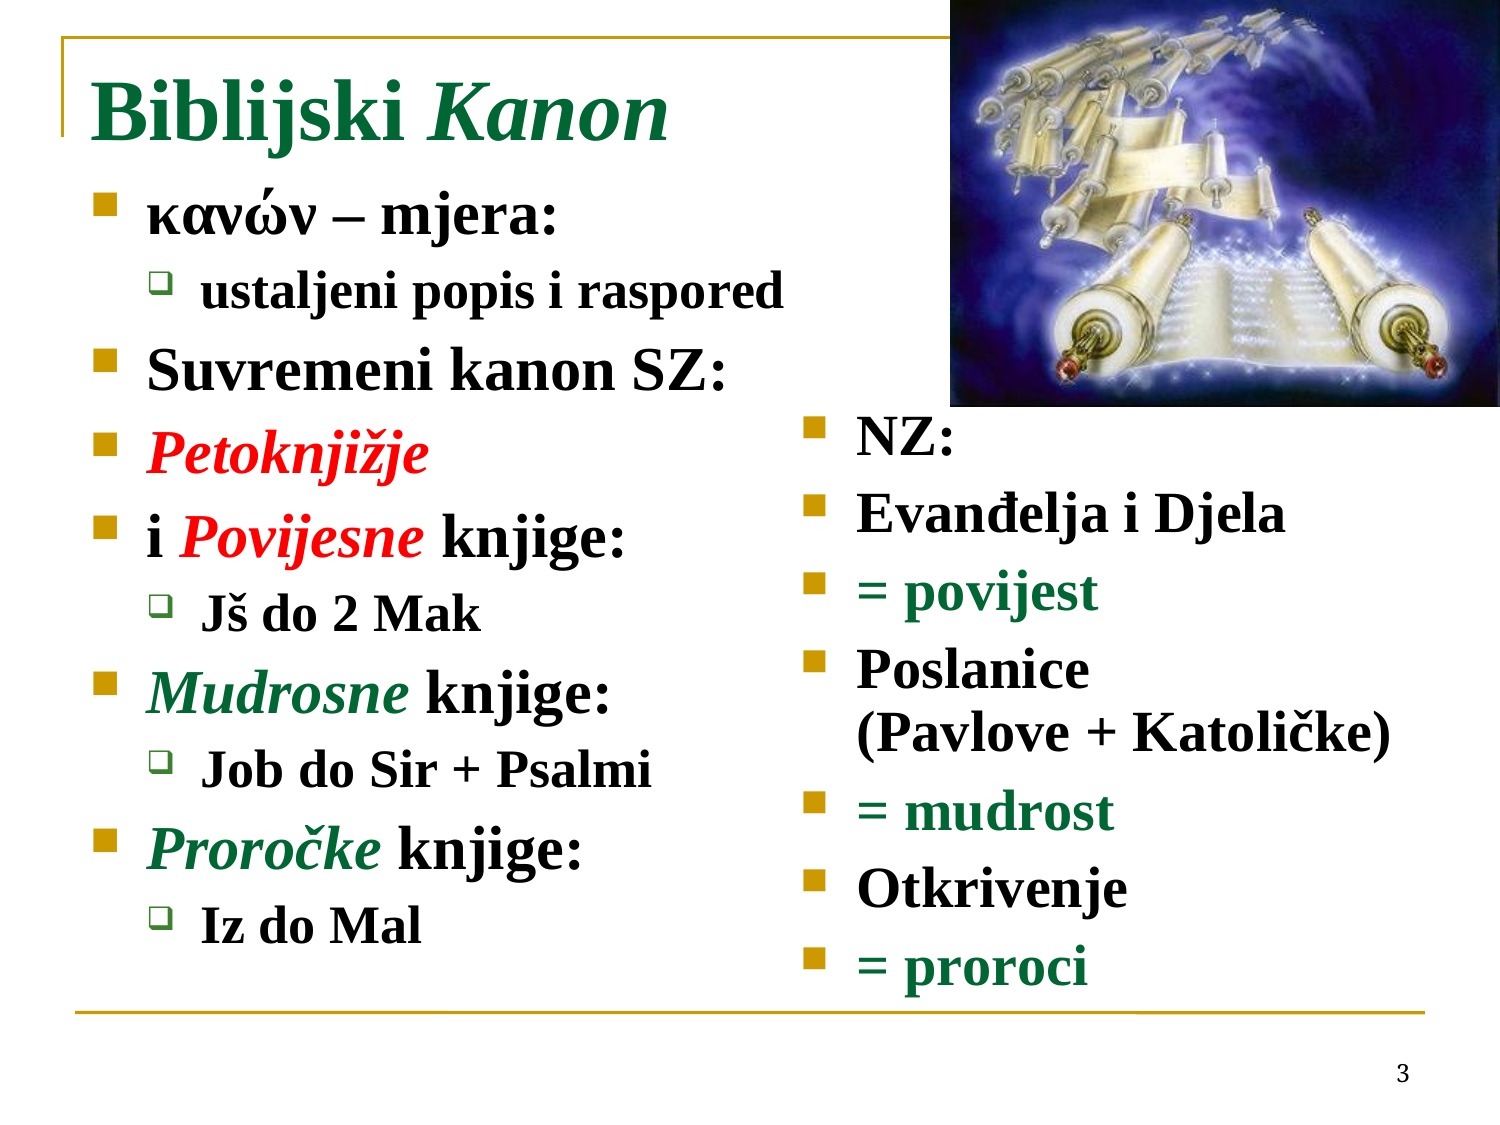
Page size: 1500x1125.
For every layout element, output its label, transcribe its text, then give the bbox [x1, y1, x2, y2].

text_box κανών – mjera: ustaljeni popis i raspored Suvremeni kanon SZ: Petoknjižje i Povijesne knjige: Jš do 2 Mak Mudrosne knjige: Job do Sir + Psalmi Proročke knjige: Iz do Mal [75, 172, 904, 1006]
text_box <number> [1074, 1024, 1426, 1100]
text_box Biblijski Kanon [75, 45, 950, 233]
picture [950, 0, 1500, 407]
text_box NZ: Evanđelja i Djela = povijest Poslanice (Pavlove + Katoličke) = mudrost Otkrivenje = proroci [785, 397, 1500, 1006]
